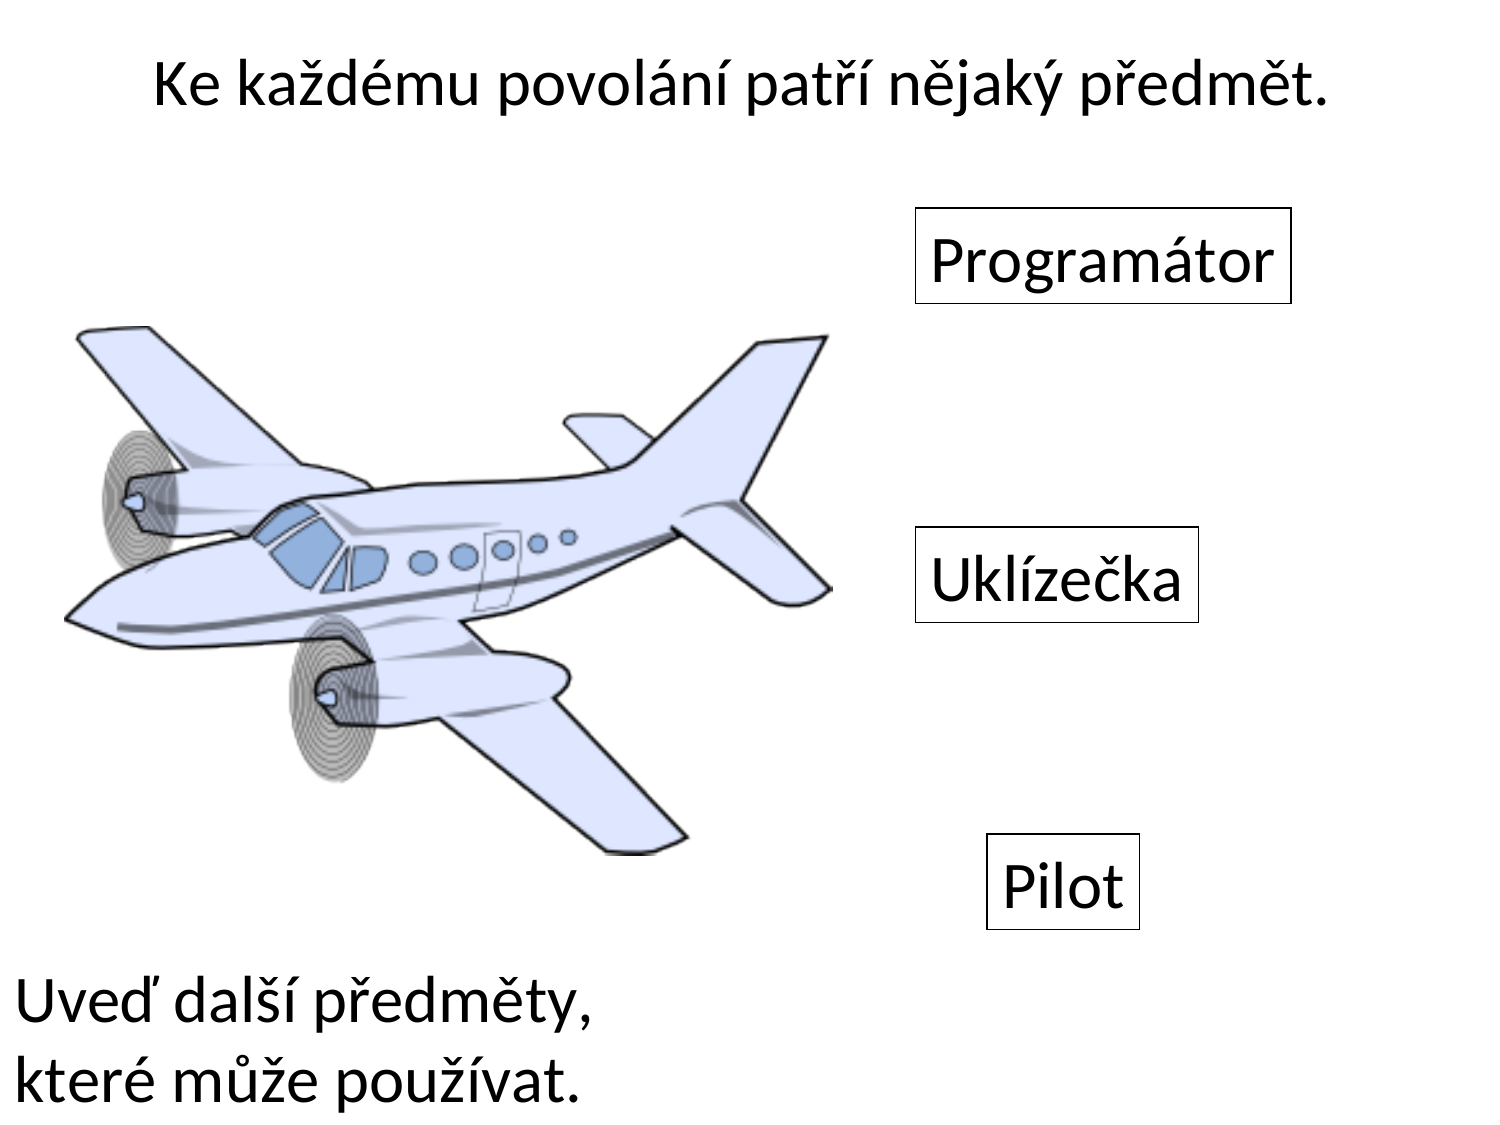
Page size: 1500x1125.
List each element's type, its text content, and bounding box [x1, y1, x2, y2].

text_box Pilot [987, 834, 1140, 930]
text_box Uklízečka [915, 527, 1199, 623]
text_box Uveď další předměty, které může používat. [0, 948, 610, 1124]
text_box Ke každému povolání patří nějaký předmět. [139, 30, 1347, 127]
picture [64, 326, 833, 856]
text_box Programátor [915, 207, 1291, 304]
